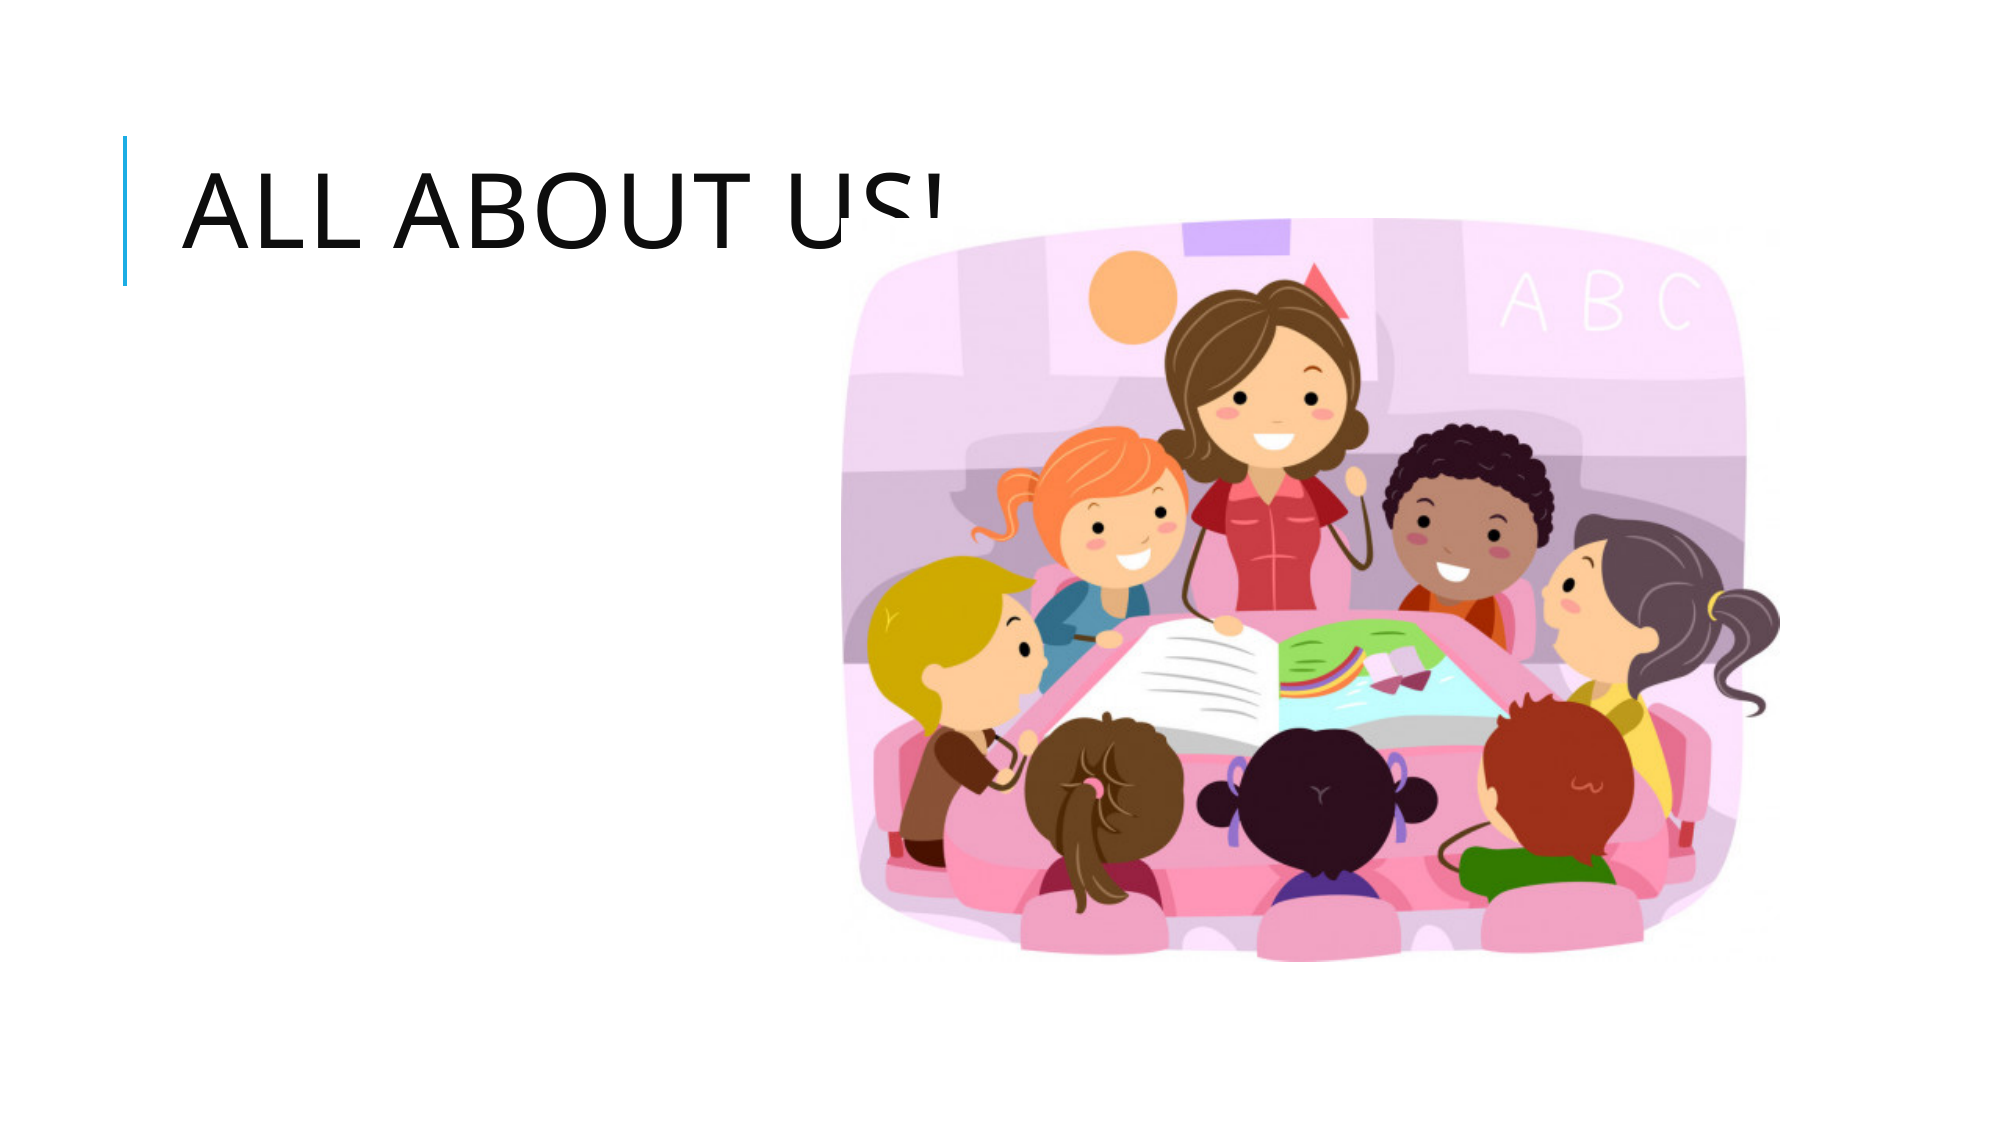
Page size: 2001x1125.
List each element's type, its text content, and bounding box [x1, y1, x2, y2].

picture [841, 218, 1780, 962]
title All about us! [168, 96, 1763, 343]
